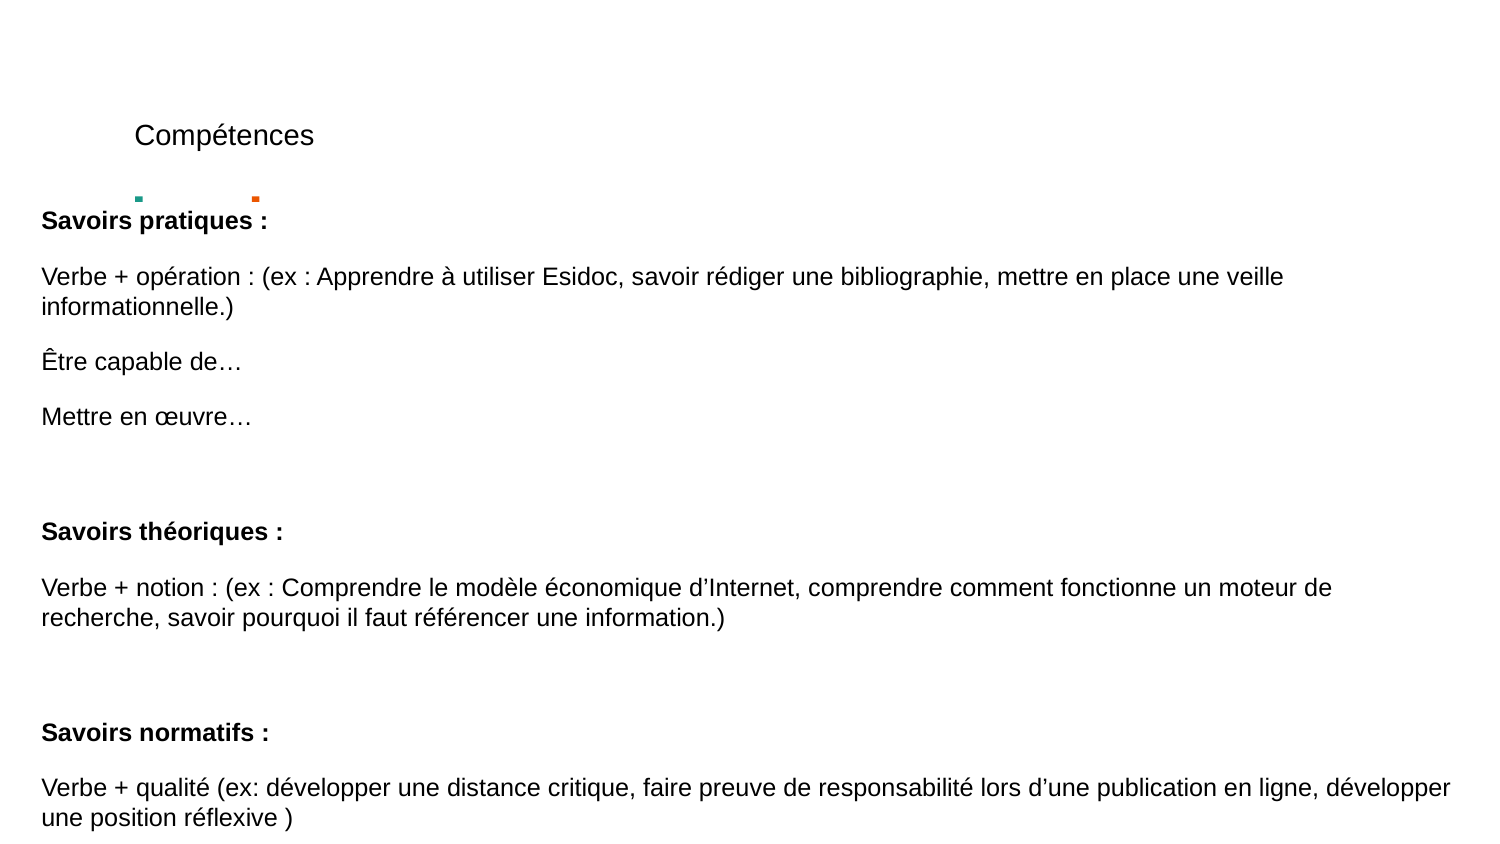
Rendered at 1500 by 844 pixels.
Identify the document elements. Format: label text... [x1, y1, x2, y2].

title Compétences [119, 101, 1381, 189]
list Savoirs pratiques : Verbe + opération : (ex : Apprendre à utiliser Esidoc, savoir rédiger une bibliographie, mettre en place une veille informationnelle.) Être capable de… Mettre en œuvre… Savoirs théoriques : Verbe + notion : (ex : Comprendre le modèle économique d’Internet, comprendre comment fonctionne un moteur de recherche, savoir pourquoi il faut référencer une information.) Savoirs normatifs : Verbe + qualité (ex: développer une distance critique, faire preuve de responsabilité lors d’une publication en ligne, développer une position réflexive ) [26, 189, 1474, 800]
